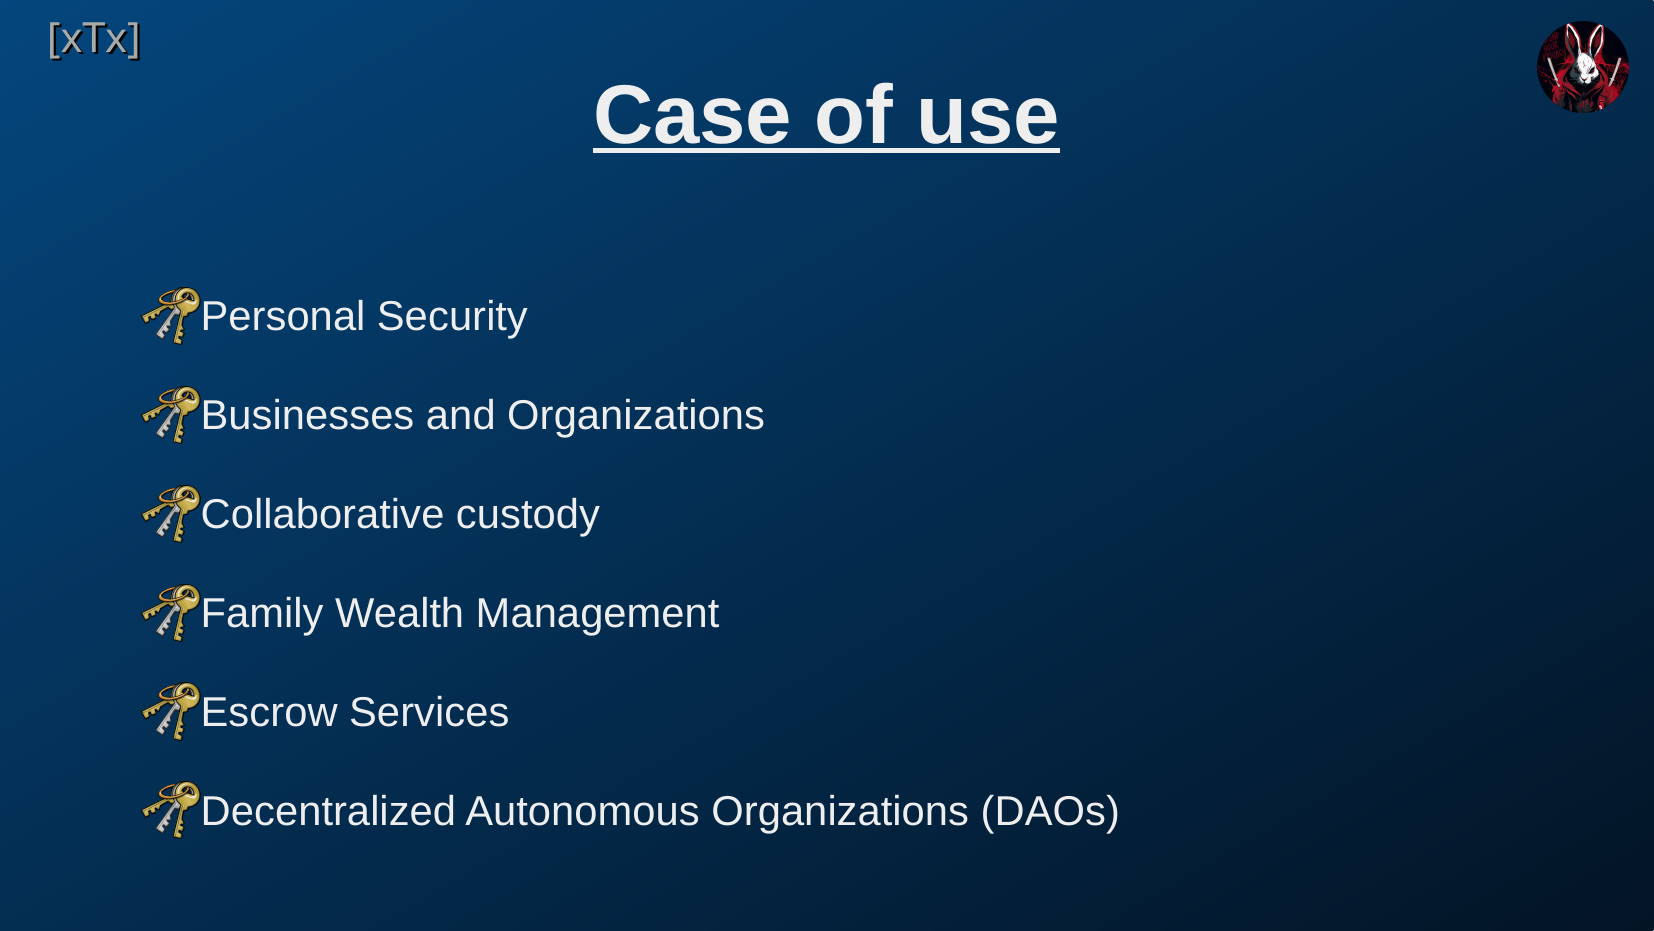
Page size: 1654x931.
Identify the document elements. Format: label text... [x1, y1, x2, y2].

text_box [xTx] [0, 0, 188, 76]
picture [1537, 21, 1629, 113]
subtitle Personal Security Businesses and Organizations Collaborative custody Family Wealth Management Escrow Services Decentralized Autonomous Organizations (DAOs) [82, 217, 1538, 863]
title Case of use [82, 37, 1571, 193]
